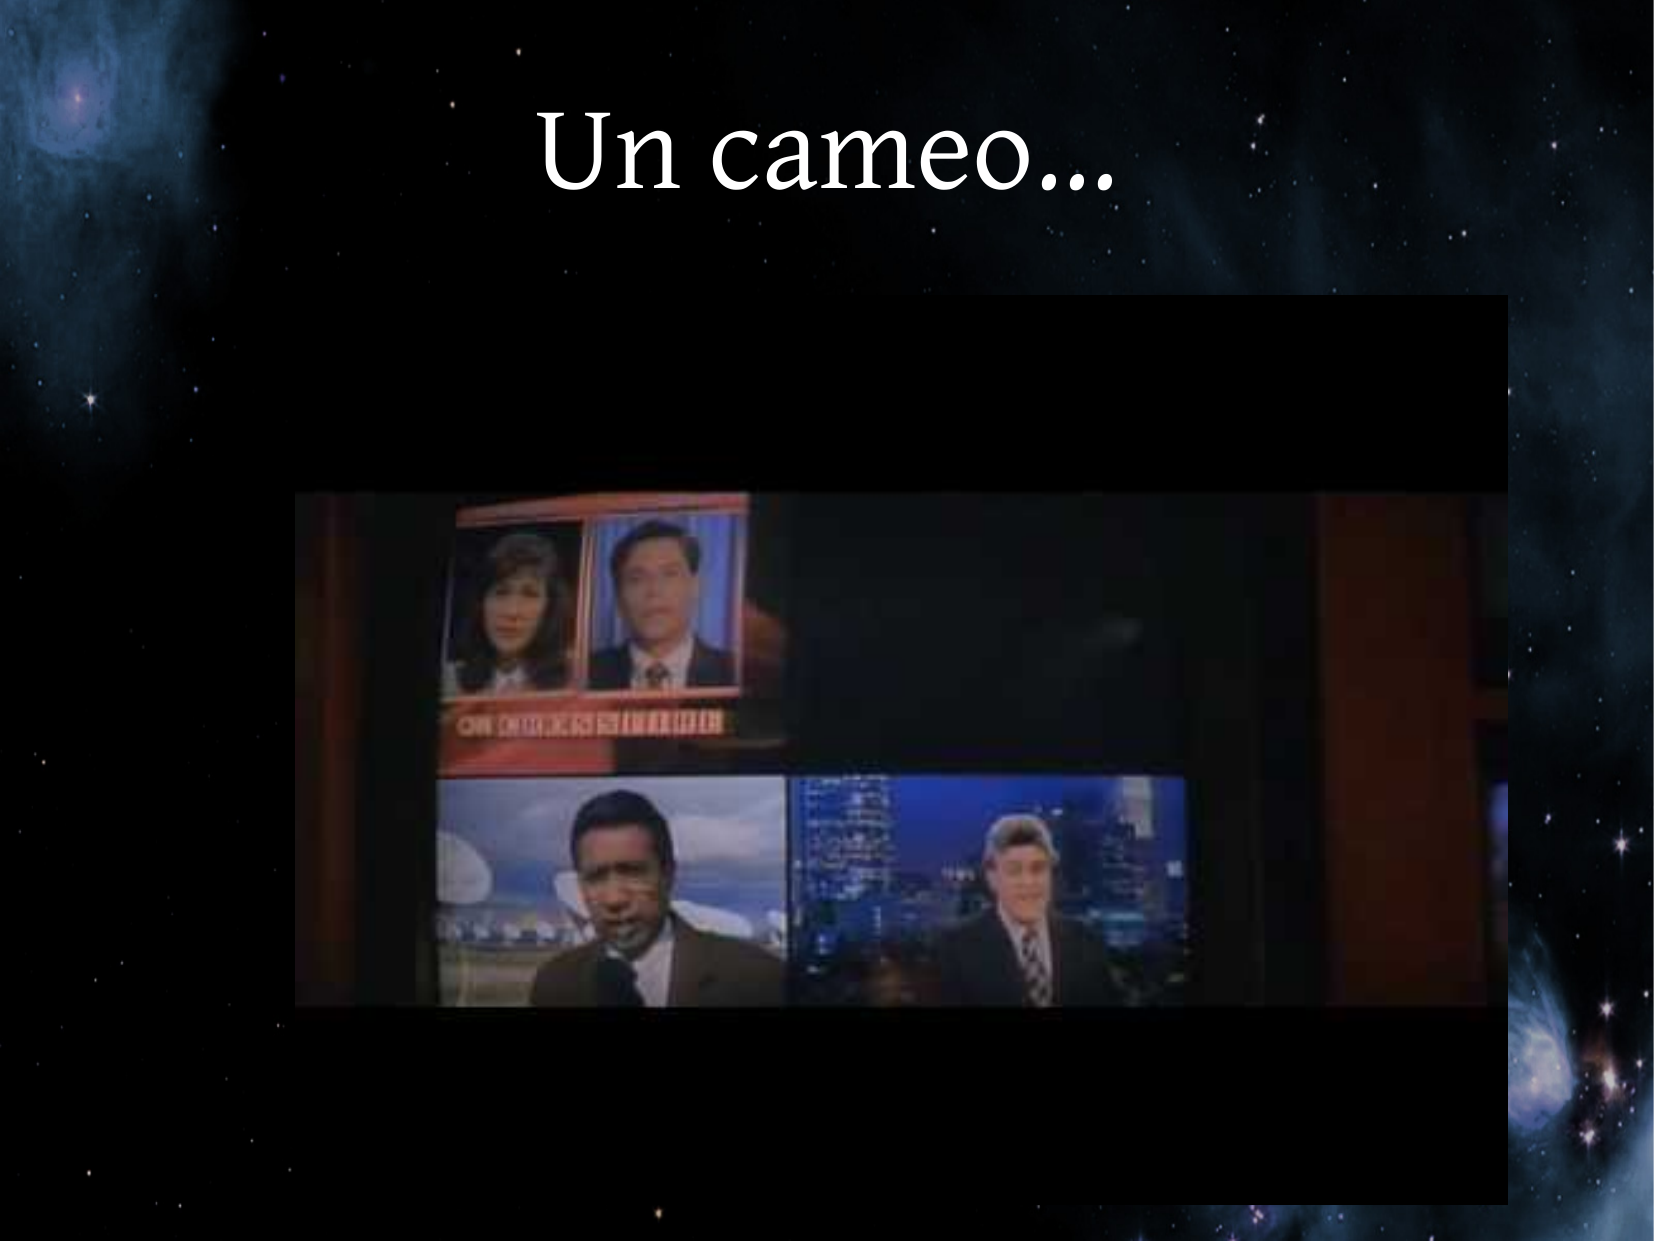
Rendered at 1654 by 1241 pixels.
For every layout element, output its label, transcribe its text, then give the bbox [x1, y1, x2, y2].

picture [0, 0, 1654, 1241]
title Un cameo... [82, 49, 1571, 257]
